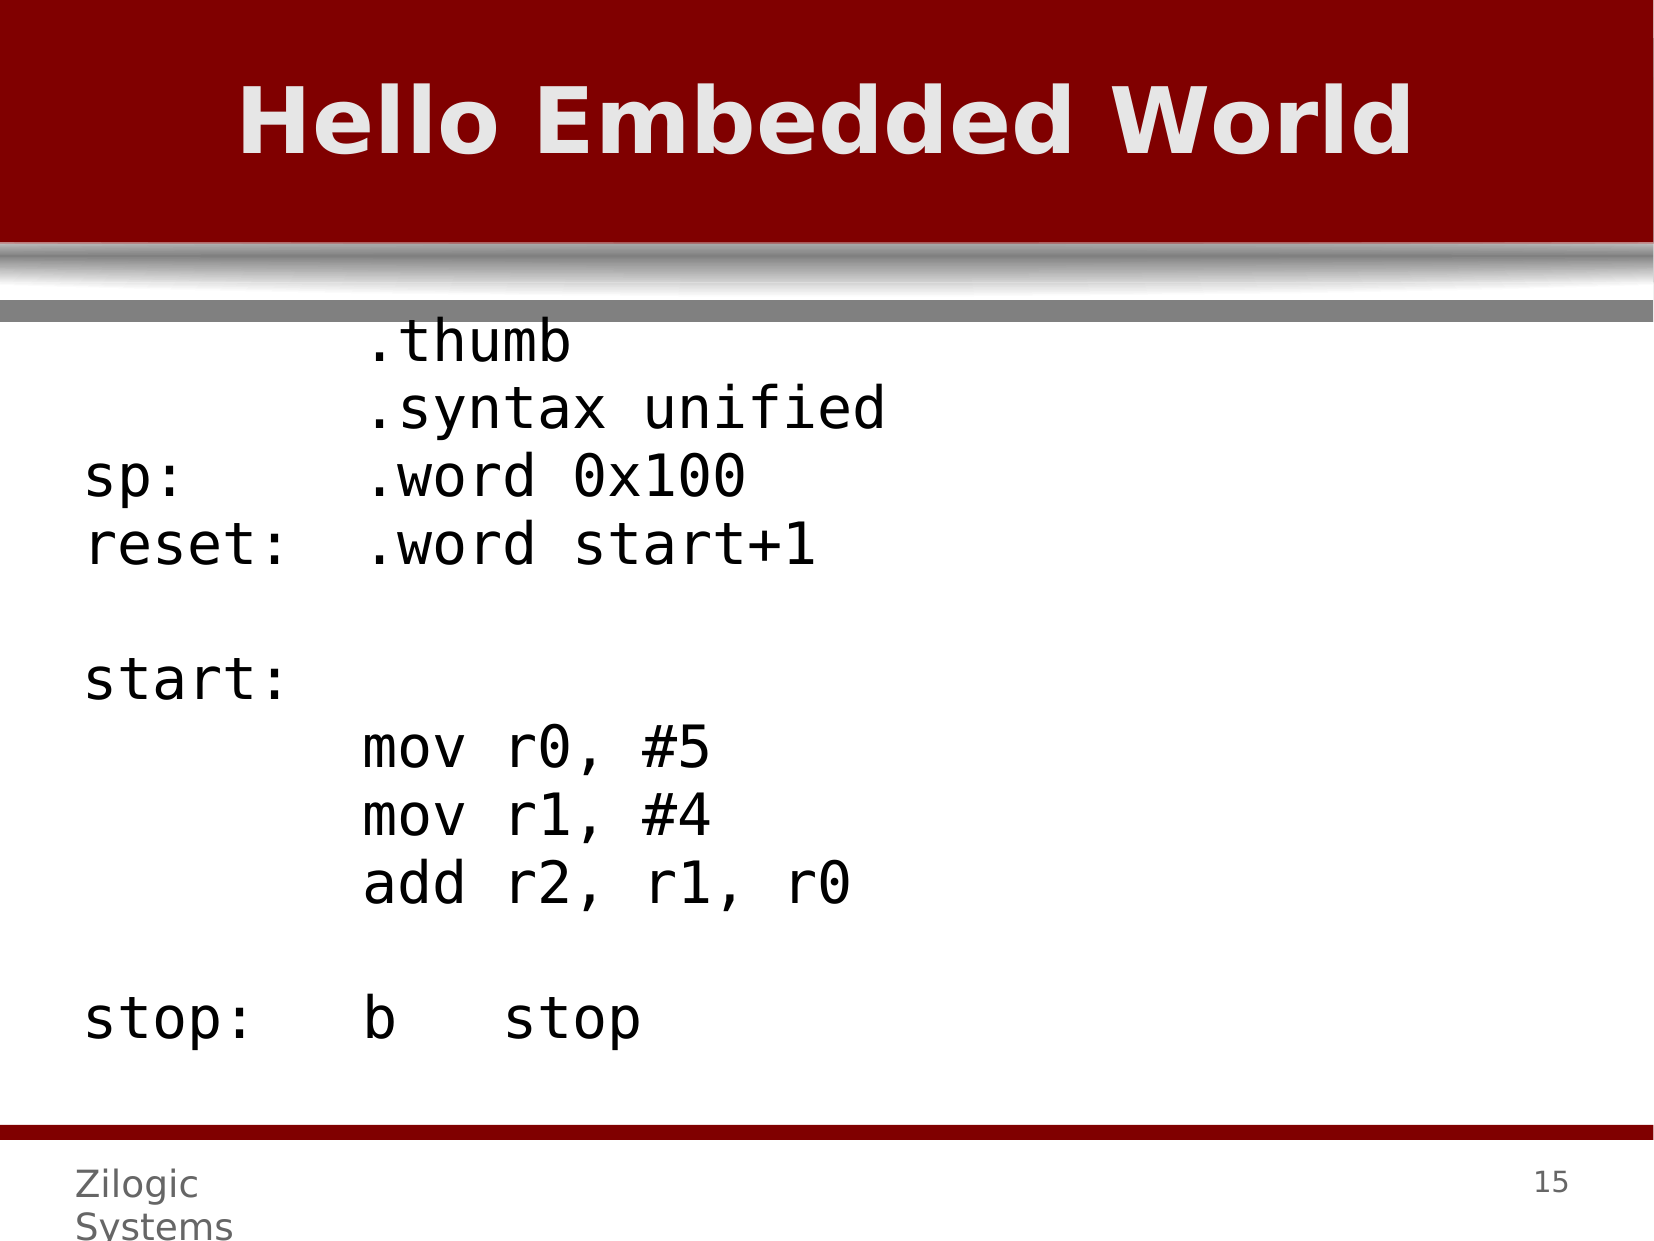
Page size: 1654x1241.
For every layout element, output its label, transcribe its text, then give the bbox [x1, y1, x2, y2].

title Hello Embedded World [82, 18, 1571, 226]
subtitle .thumb .syntax unified sp: .word 0x100 reset: .word start+1 start: mov r0, #5 mov r1, #4 add r2, r1, r0 stop: b stop [82, 307, 1571, 1121]
